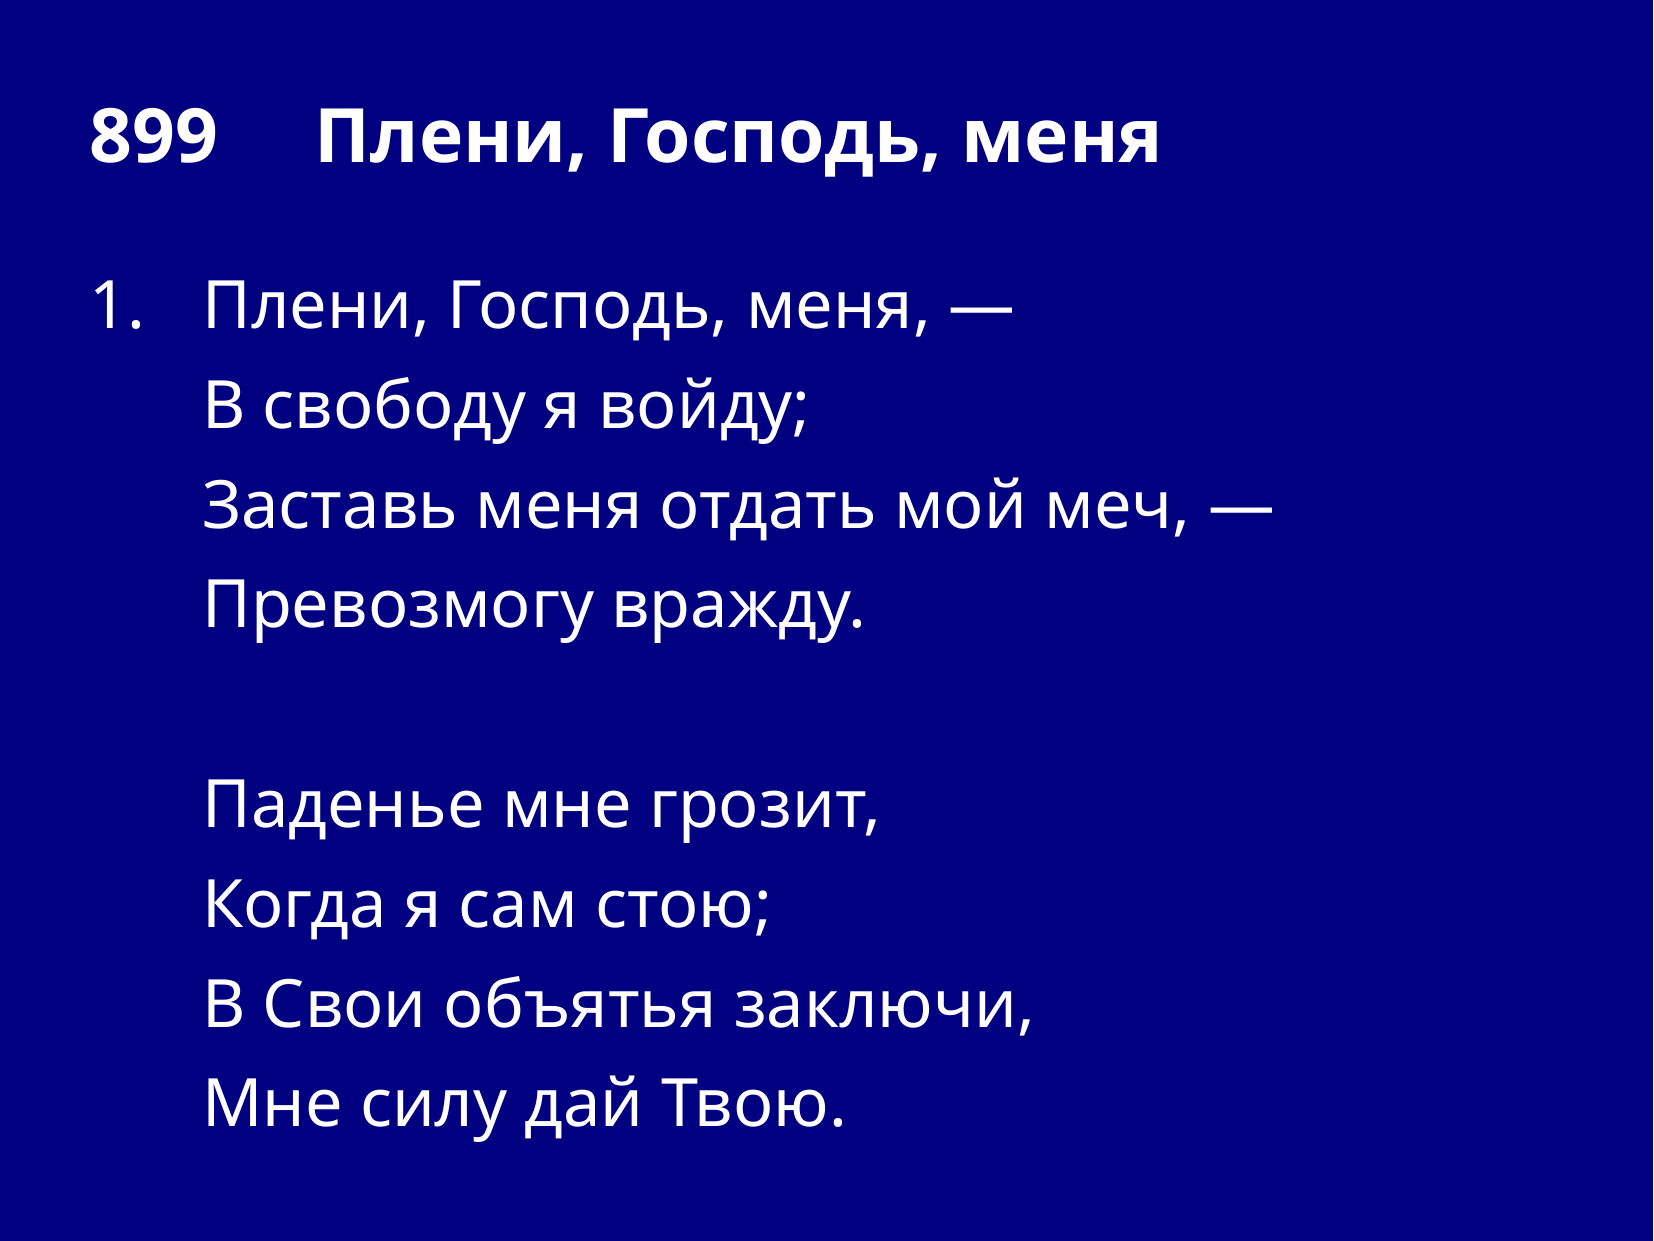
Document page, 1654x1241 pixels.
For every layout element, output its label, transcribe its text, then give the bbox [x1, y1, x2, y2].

text_box 899 Плени, Господь, меня [75, 75, 1576, 188]
text_box 1. Плени, Господь, меня, — В свободу я войду; Заставь меня отдать мой меч, — Превозмогу вражду. Паденье мне грозит, Когда я сам стою; В Свои объятья заключи, Мне силу дай Твою. [75, 188, 1576, 1163]
